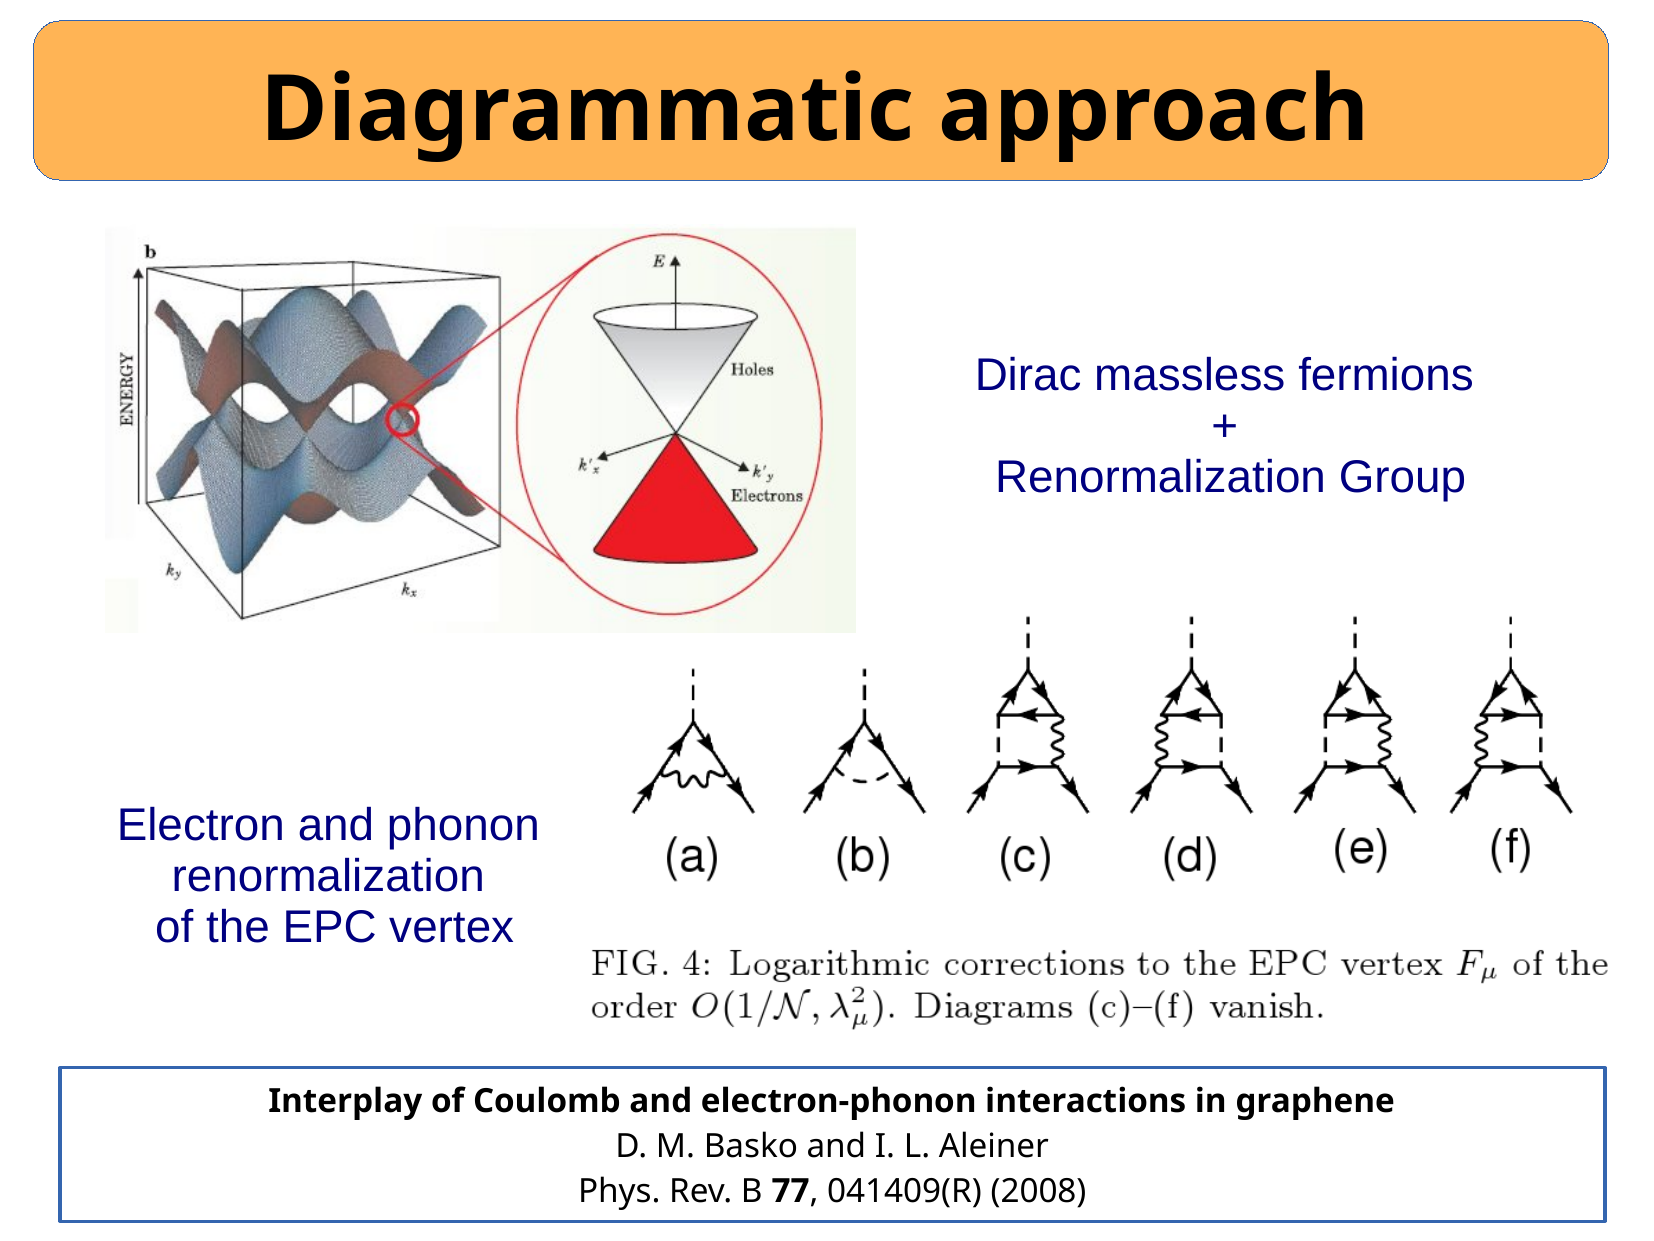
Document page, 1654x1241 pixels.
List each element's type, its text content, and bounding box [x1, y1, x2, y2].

picture [105, 224, 1621, 1066]
text_box Diagrammatic approach [85, 29, 1546, 181]
text_box Electron and phonon renormalization of the EPC vertex [102, 791, 556, 961]
text_box Interplay of Coulomb and electron-phonon interactions in graphene D. M. Basko and I. L. Aleiner Phys. Rev. B 77, 041409(R) (2008) [60, 1067, 1606, 1207]
text_box Dirac massless fermions + Renormalization Group [960, 341, 1490, 511]
text_box [33, 20, 1609, 181]
